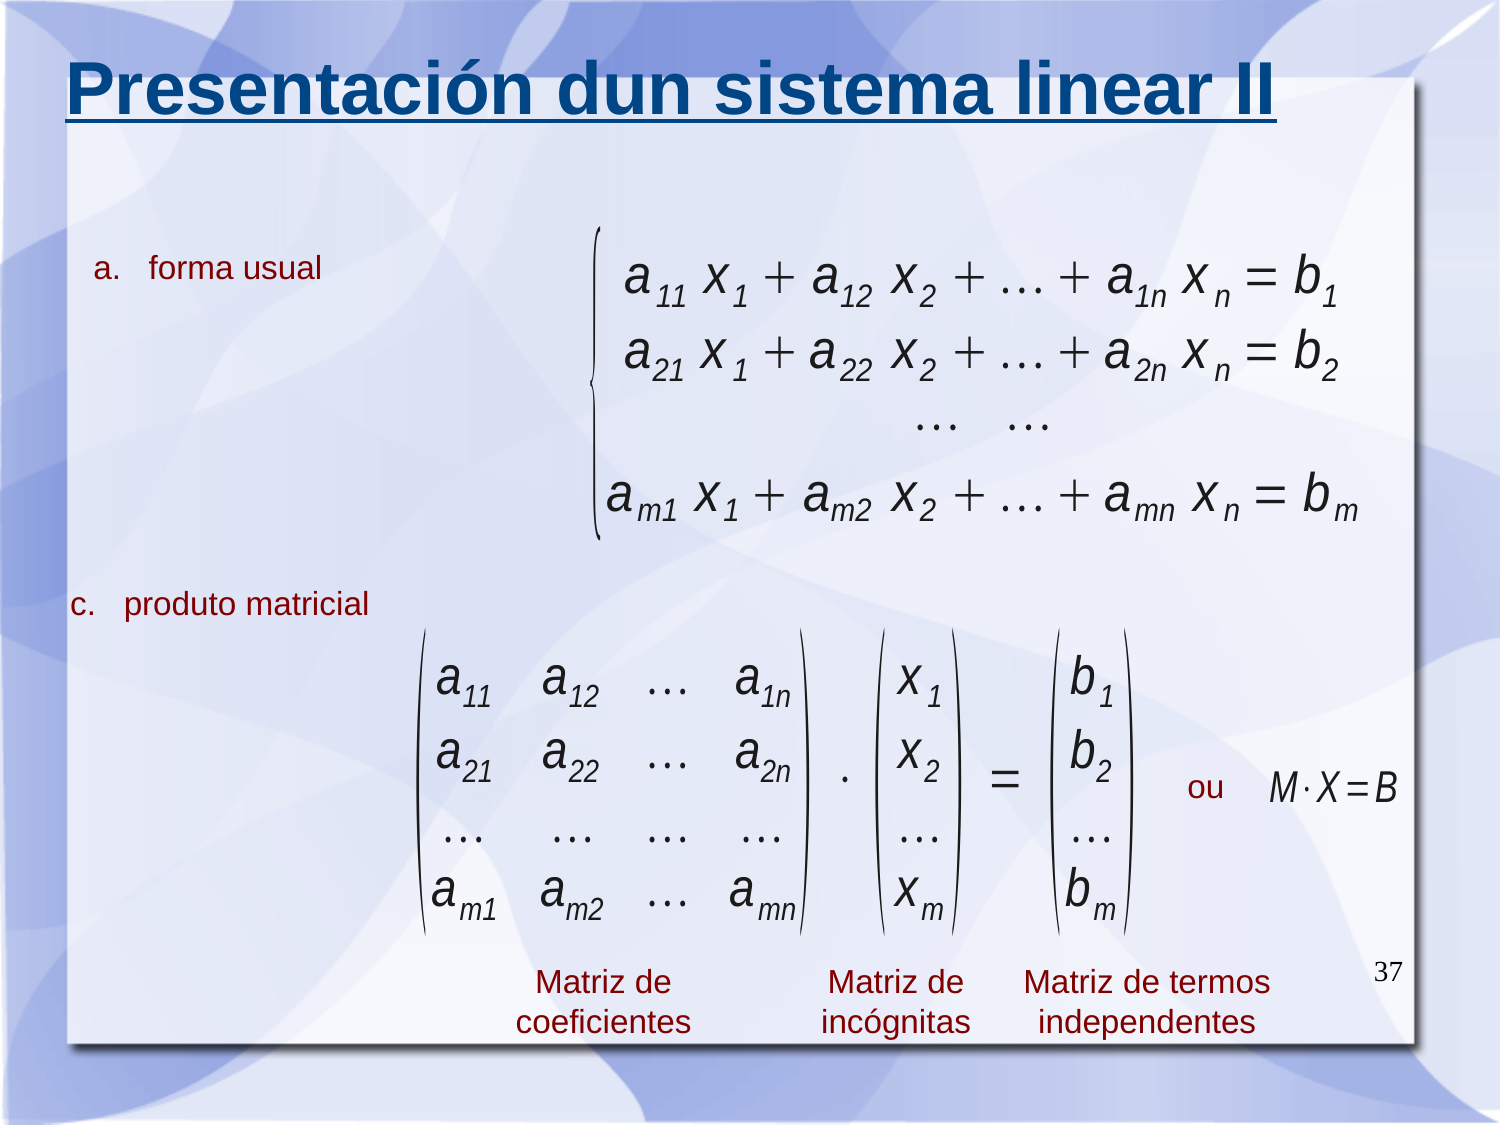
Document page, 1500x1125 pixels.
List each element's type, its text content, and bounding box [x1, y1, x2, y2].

chart [575, 225, 1370, 545]
chart [402, 627, 1147, 942]
chart [1260, 761, 1411, 811]
text_box c. produto matricial [55, 574, 386, 631]
picture [0, 0, 1500, 1125]
title Presentación dun sistema linear II [59, 29, 1441, 148]
text_box Matriz de incógnitas [794, 952, 995, 1049]
text_box Matriz de coeficientes [492, 952, 715, 1049]
text_box ou [1172, 757, 1240, 814]
text_box a. forma usual [78, 238, 338, 294]
text_box Matriz de termos independentes [995, 952, 1300, 1049]
